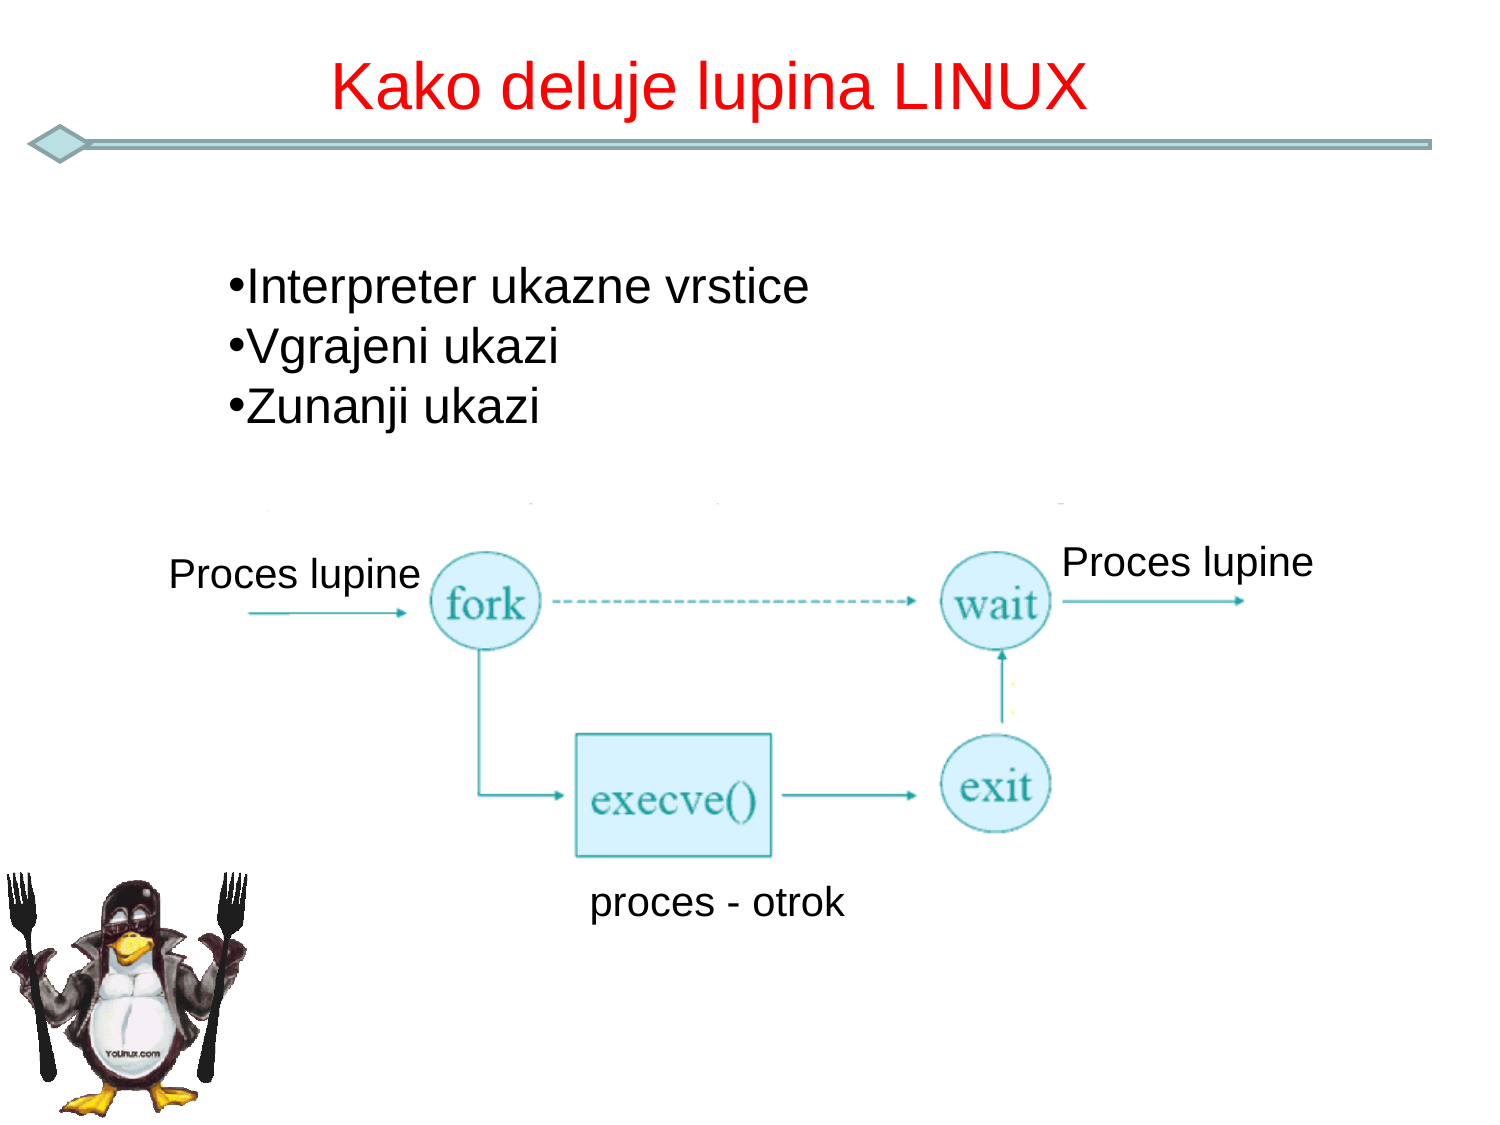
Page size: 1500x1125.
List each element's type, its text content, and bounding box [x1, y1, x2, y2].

text_box Proces lupine [1046, 527, 1330, 593]
text_box Interpreter ukazne vrstice Vgrajeni ukazi Zunanji ukazi [214, 246, 826, 442]
text_box Proces lupine [153, 539, 437, 605]
title Kako deluje lupina LINUX [35, 35, 1386, 131]
picture [0, 503, 1288, 1125]
text_box proces - otrok [574, 867, 861, 933]
